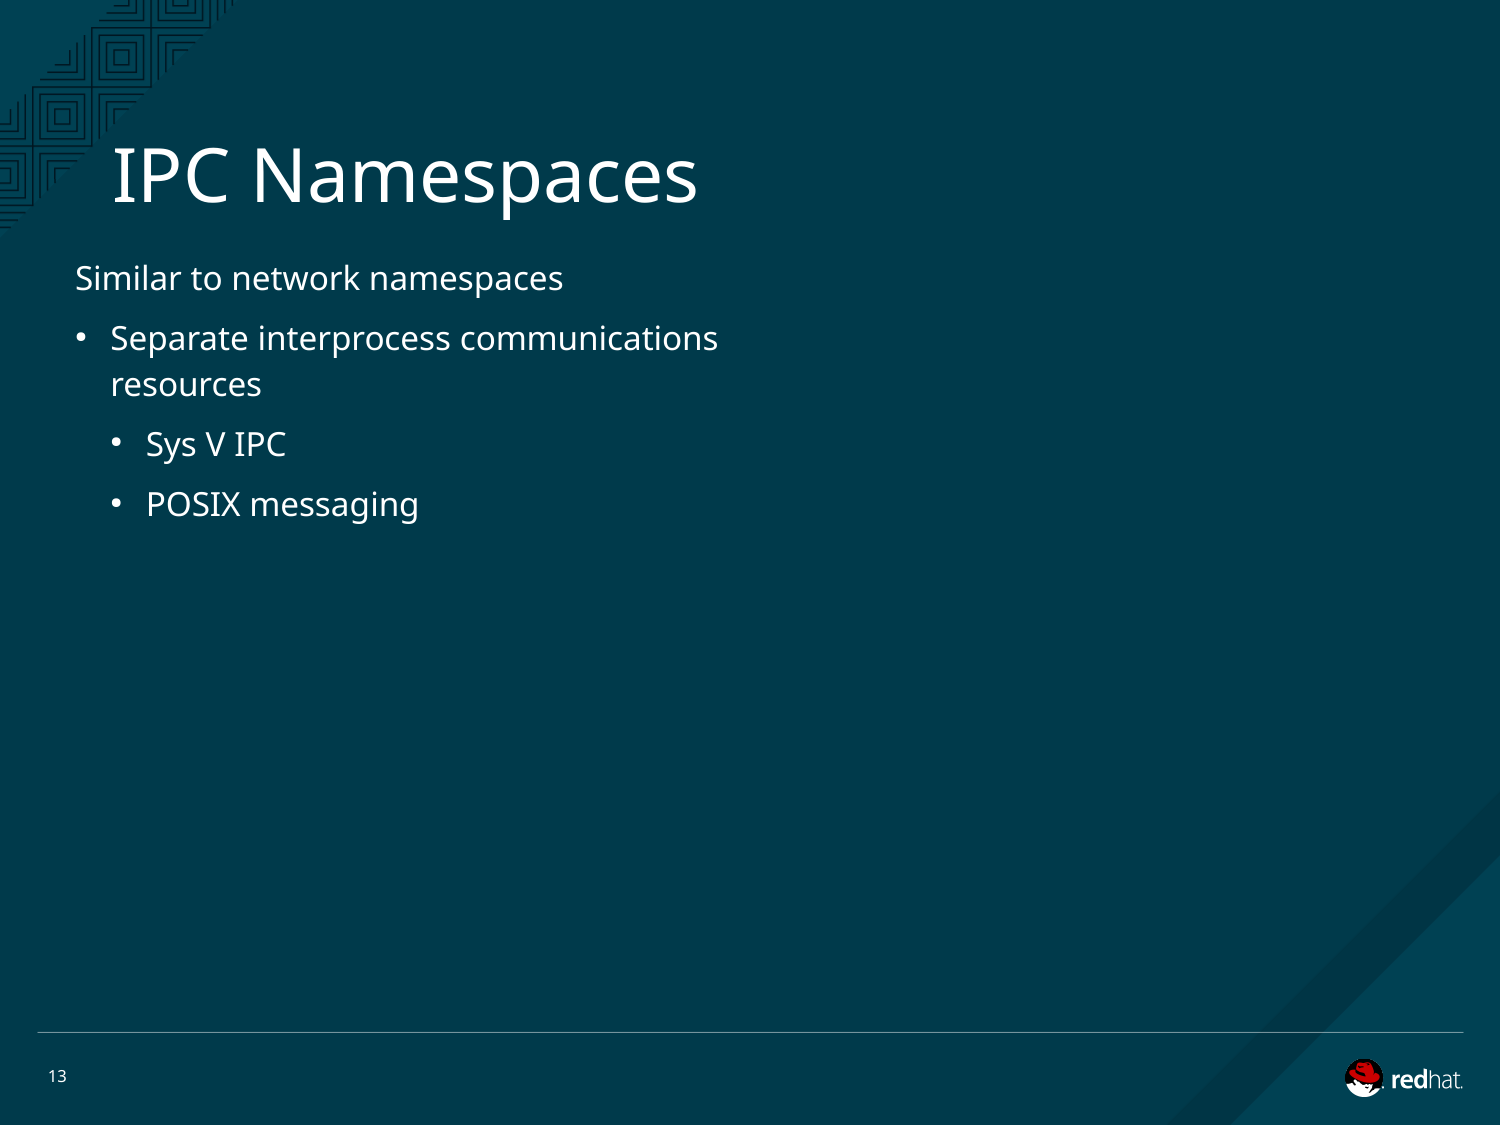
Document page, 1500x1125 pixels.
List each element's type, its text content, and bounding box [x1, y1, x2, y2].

picture [1415, 1069, 1426, 1088]
picture [1393, 1075, 1399, 1088]
text_box Similar to network namespaces Separate interprocess communications resources Sys V IPC POSIX messaging [75, 254, 766, 787]
picture [1401, 1075, 1412, 1088]
picture [1346, 1060, 1382, 1096]
title IPC Namespaces [112, 0, 1388, 225]
